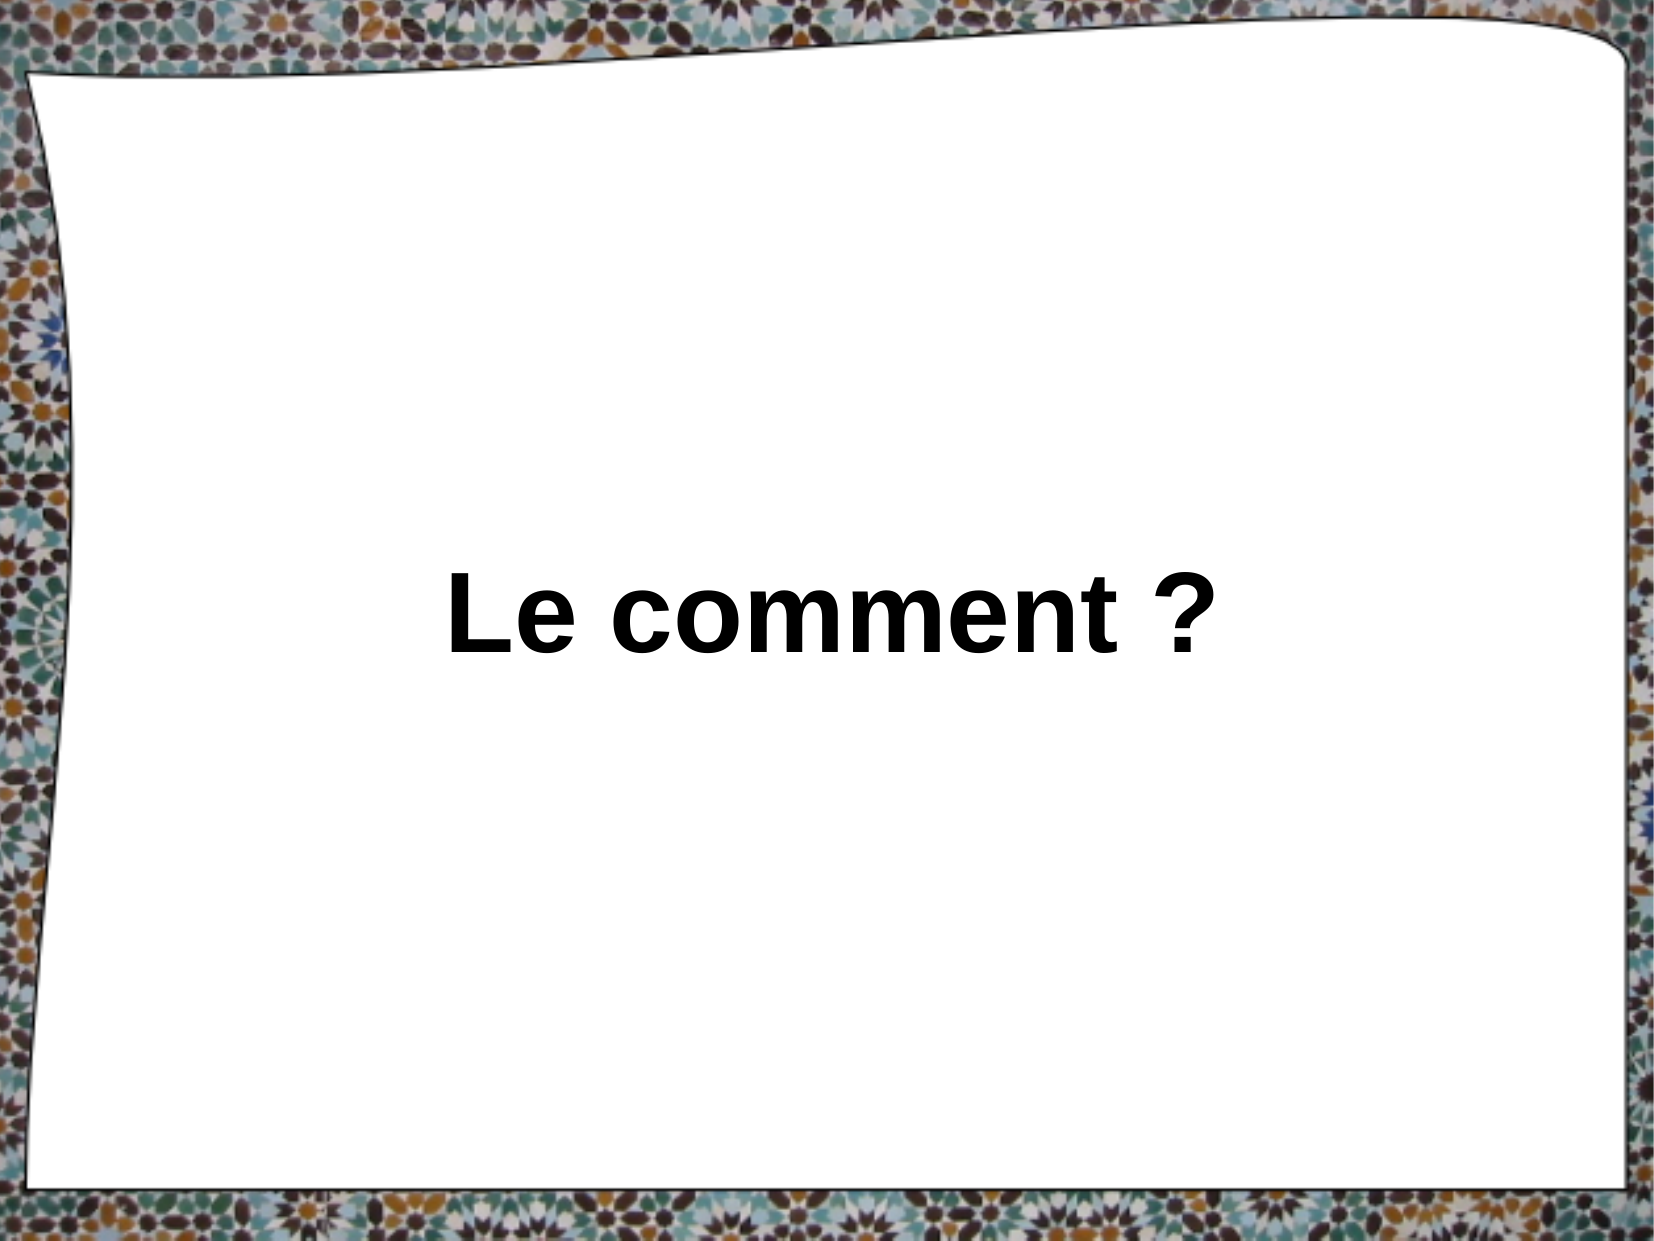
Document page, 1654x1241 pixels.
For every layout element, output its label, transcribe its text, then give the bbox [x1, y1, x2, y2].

picture [0, 0, 1654, 1241]
title Le comment ? [88, 516, 1577, 709]
